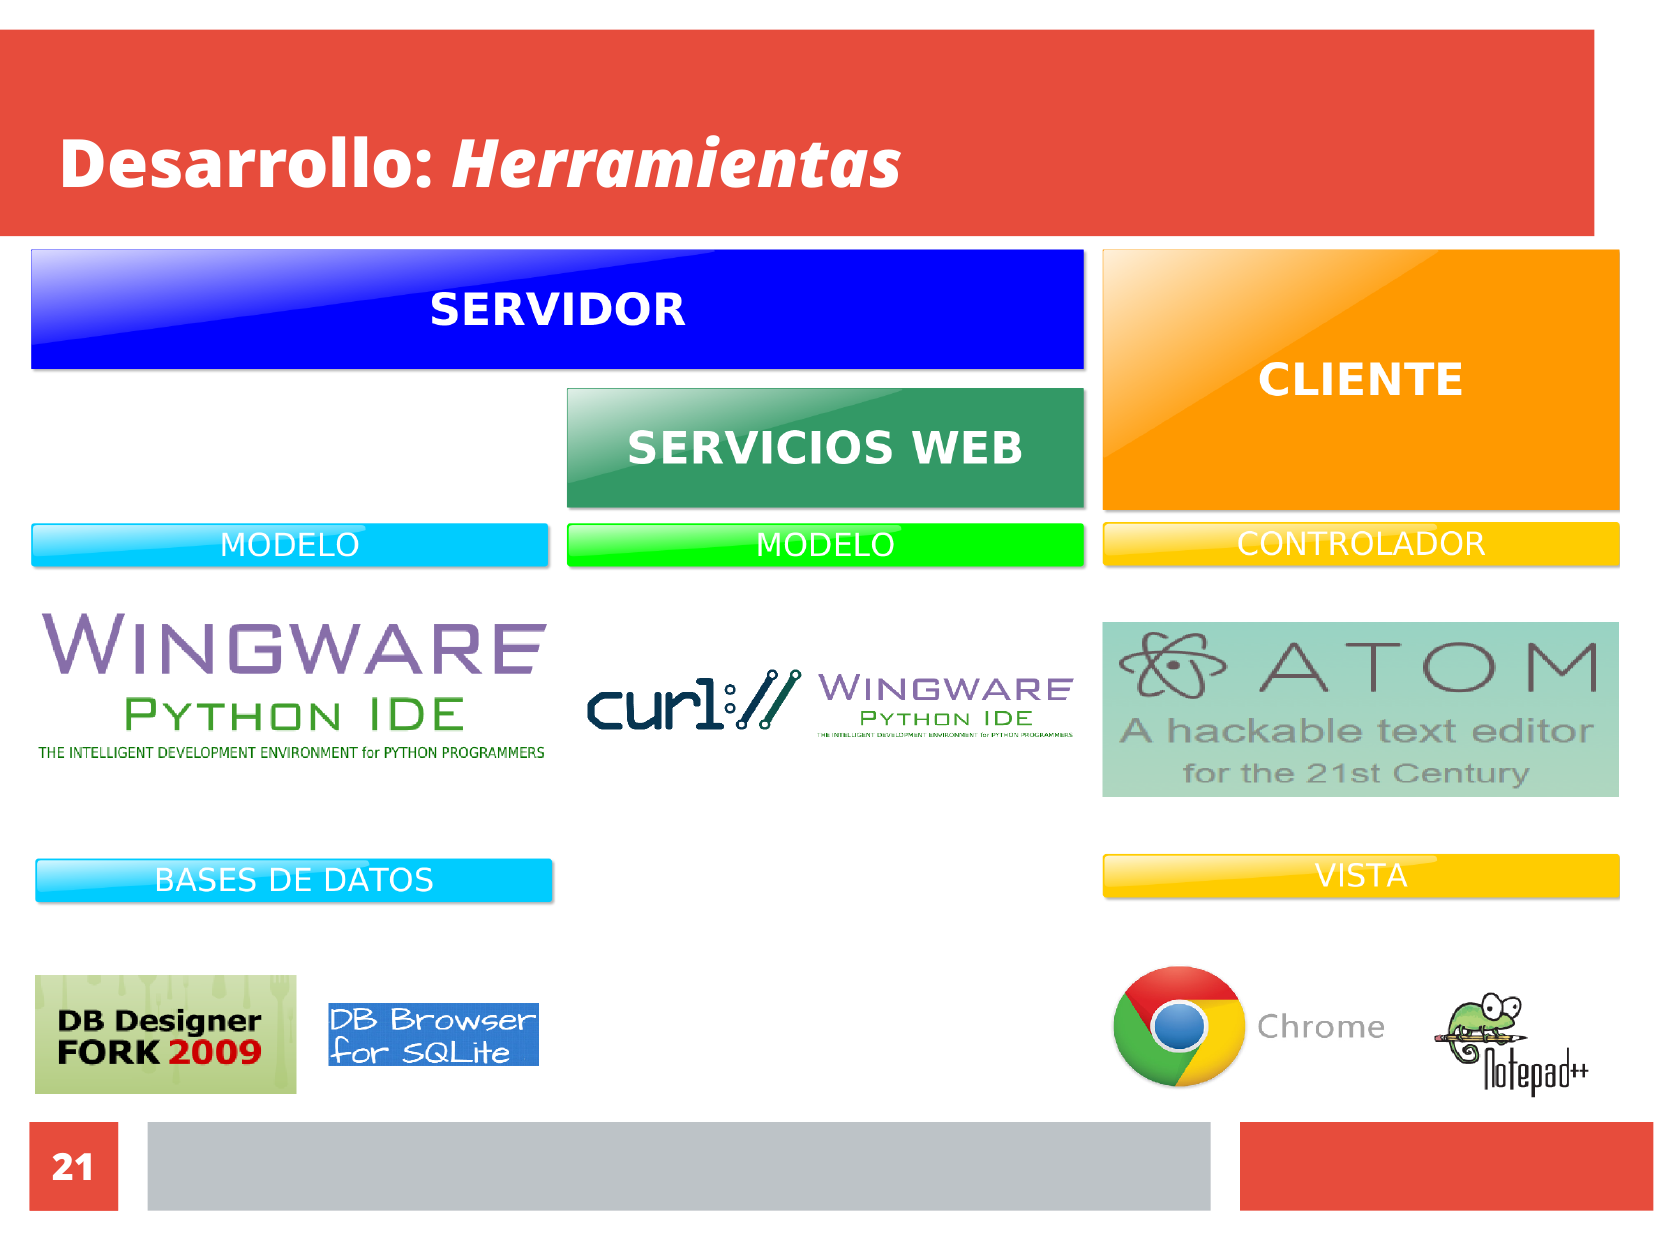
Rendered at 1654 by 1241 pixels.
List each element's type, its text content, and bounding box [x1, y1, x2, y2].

title Desarrollo: Herramientas [59, 59, 1595, 207]
picture [30, 248, 1620, 1105]
